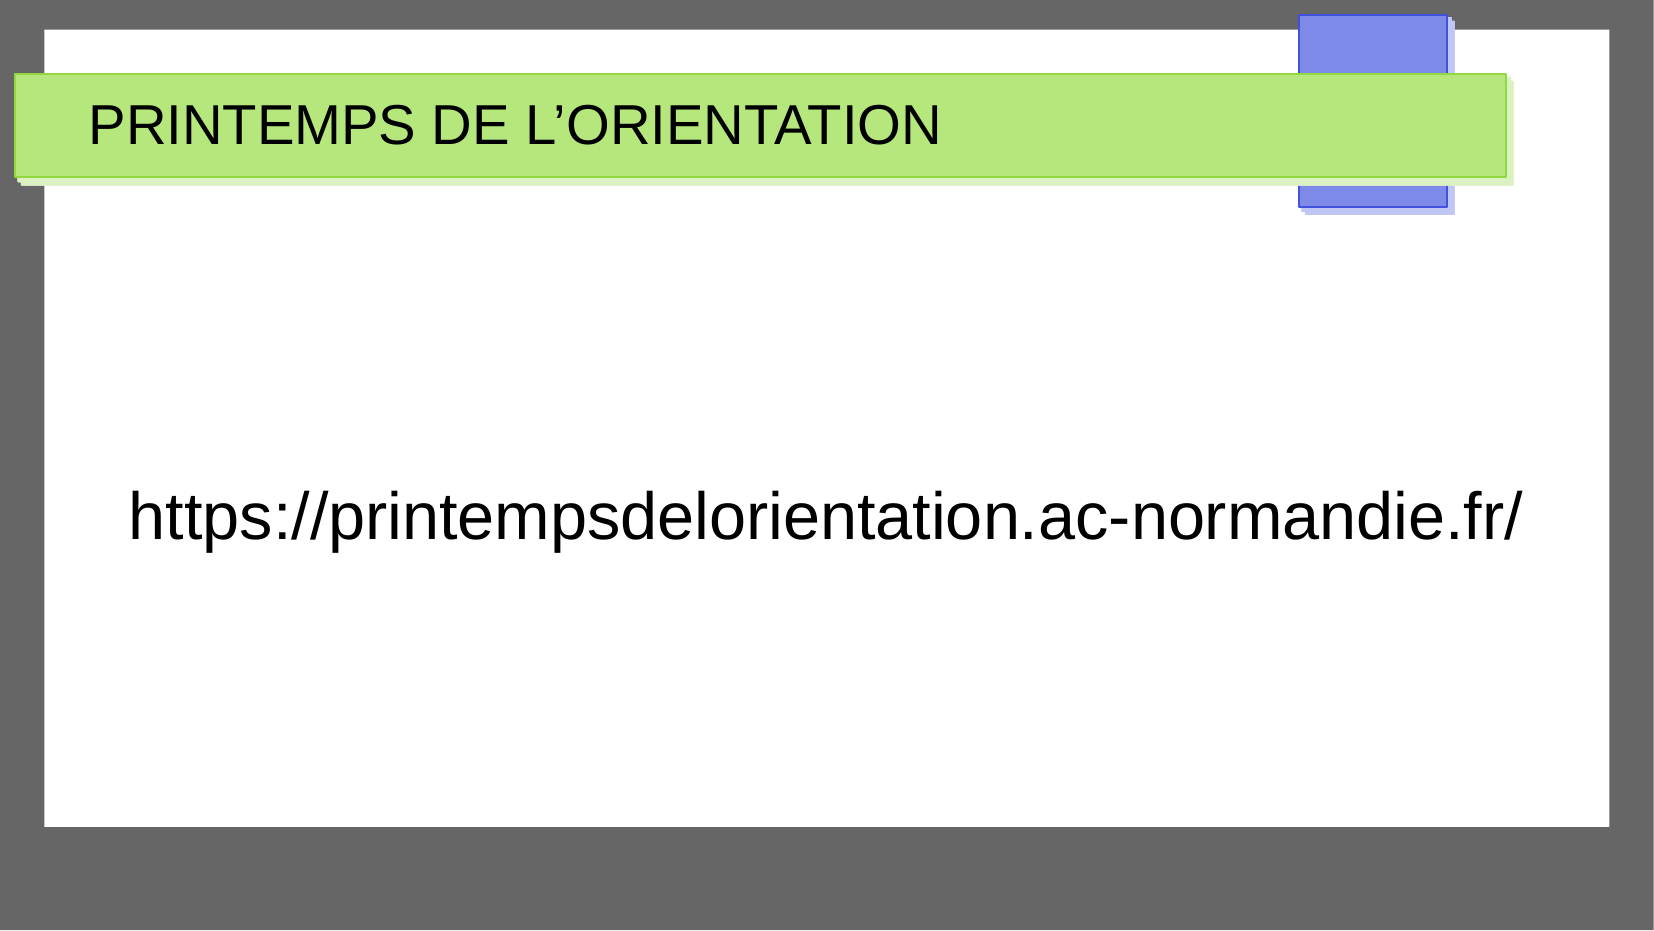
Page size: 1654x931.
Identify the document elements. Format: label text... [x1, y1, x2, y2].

subtitle https://printempsdelorientation.ac-normandie.fr/ [88, 221, 1565, 813]
title PRINTEMPS DE L’ORIENTATION [88, 73, 1506, 178]
